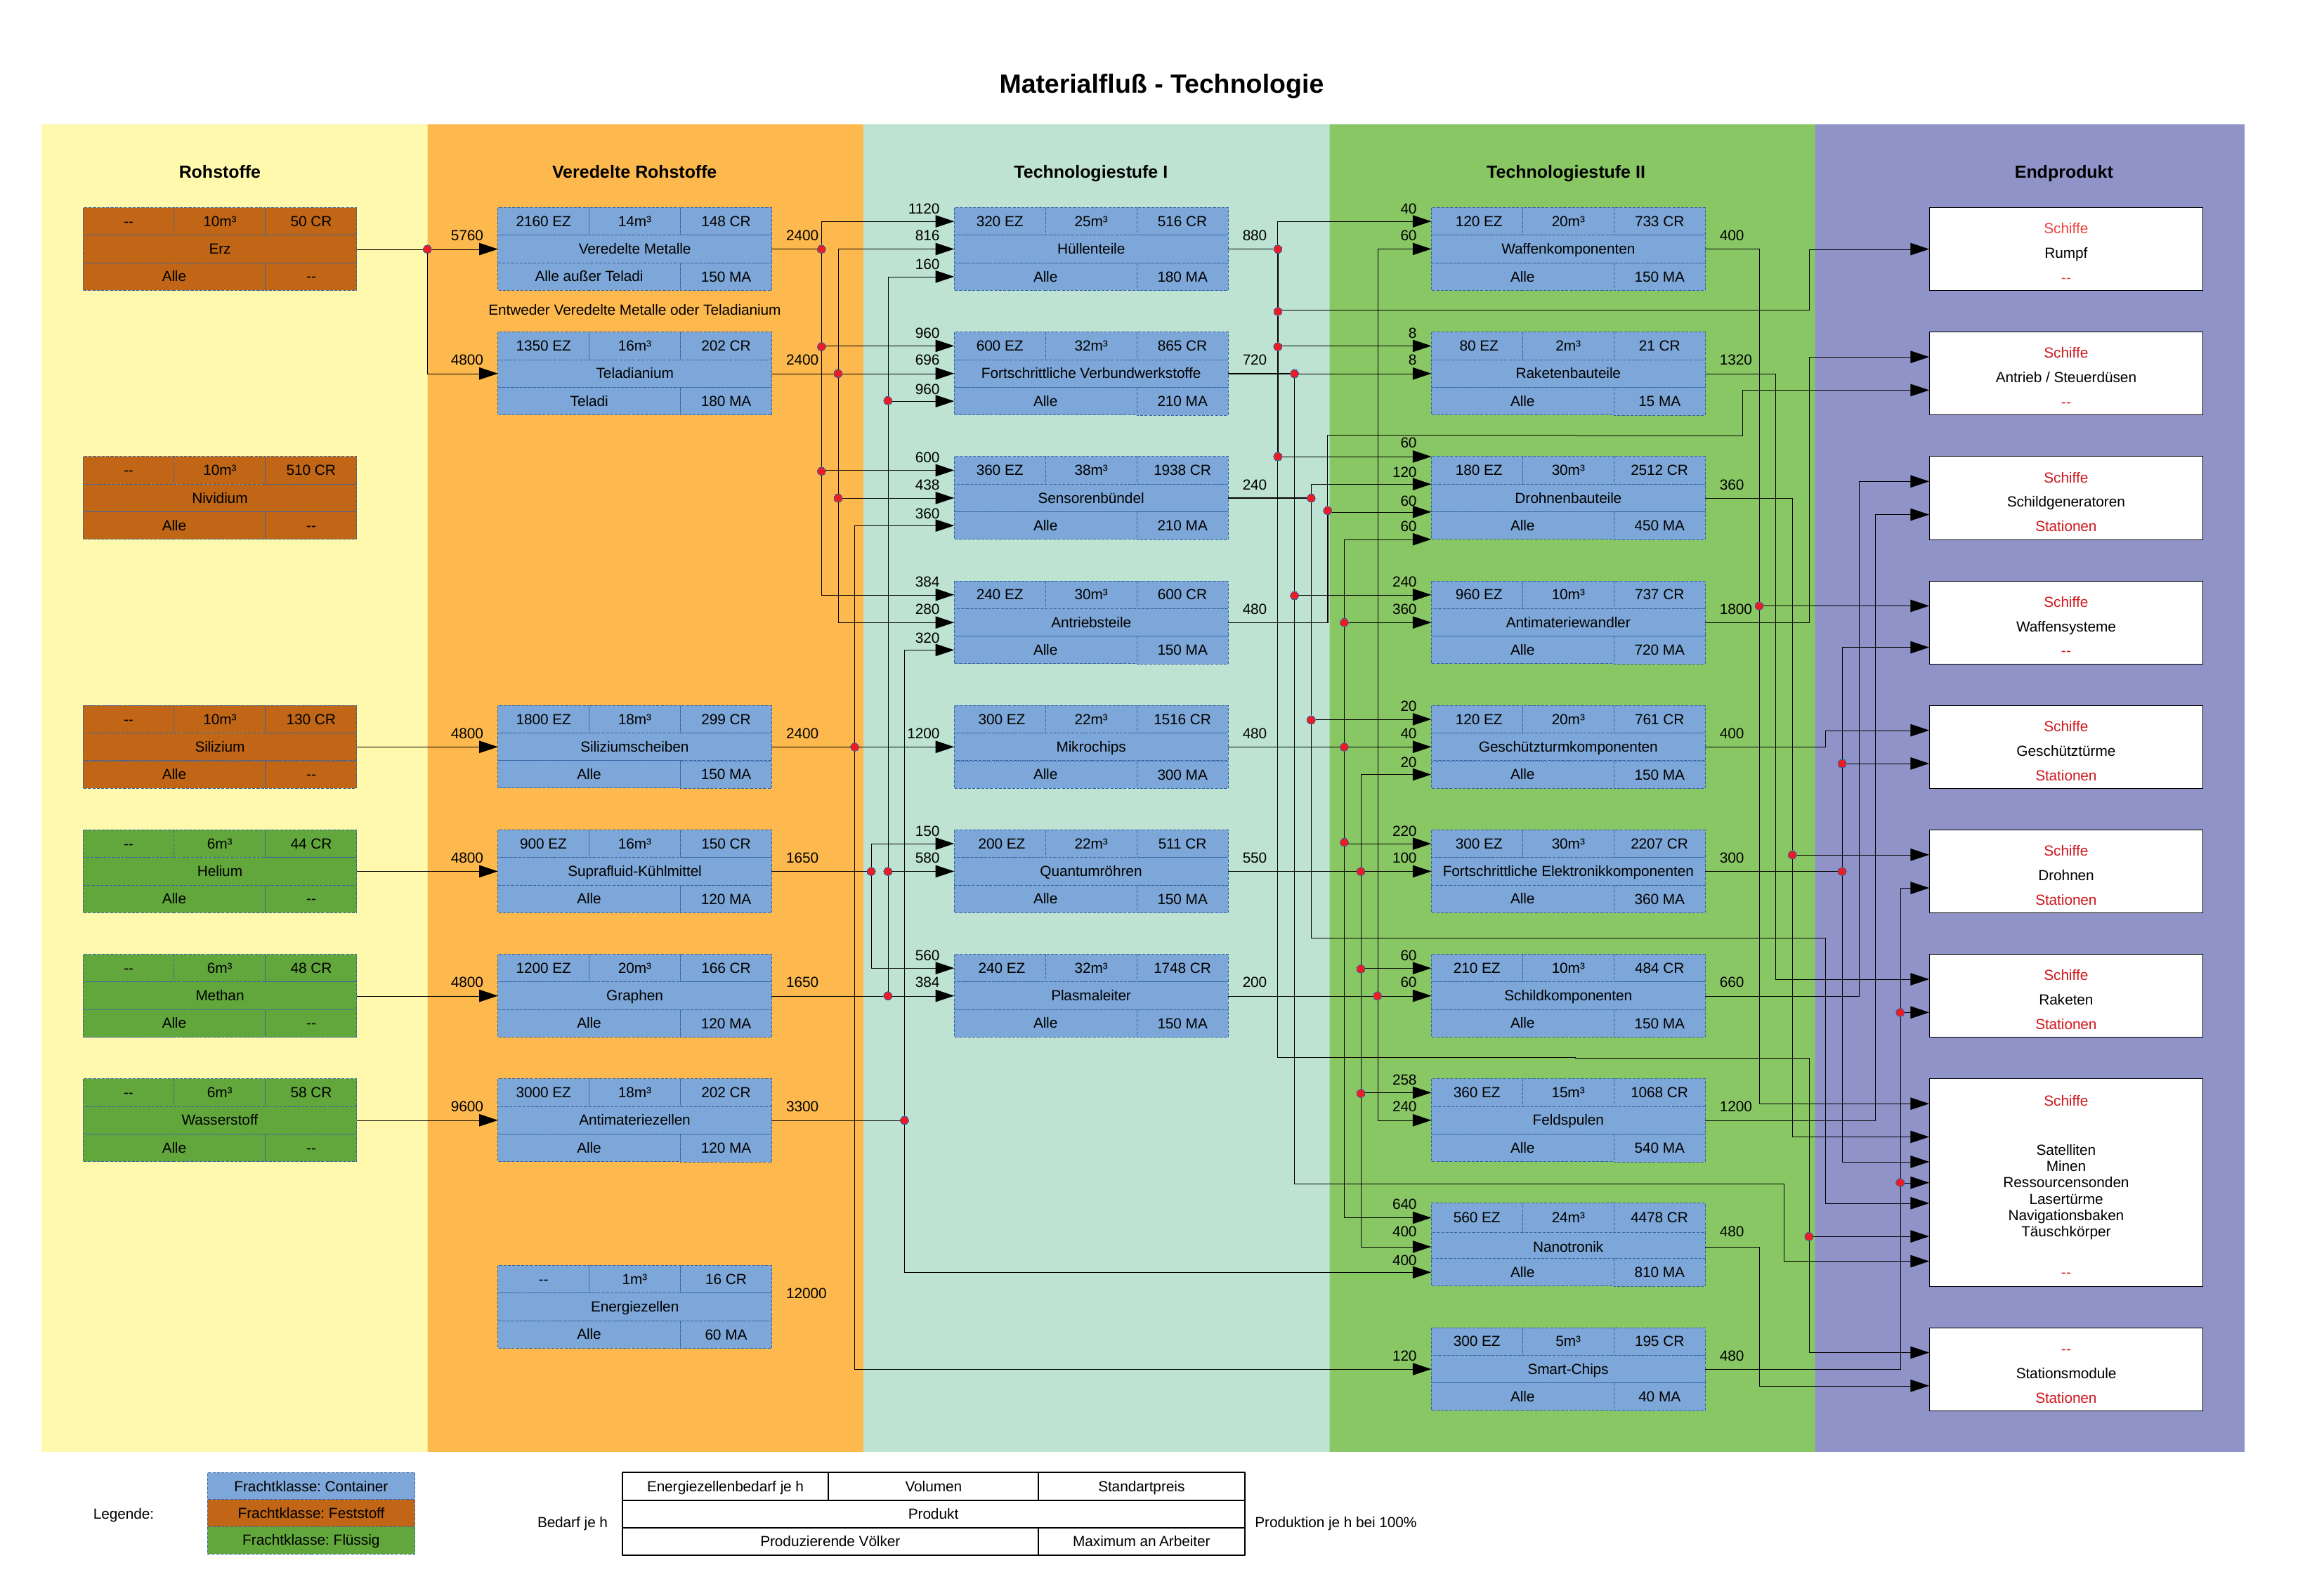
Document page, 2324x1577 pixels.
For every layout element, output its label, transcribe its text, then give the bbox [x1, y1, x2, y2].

text_box Entweder Veredelte Metalle oder Teladianium [478, 296, 792, 324]
text_box Schiffe Rumpf -- [1929, 207, 2203, 291]
text_box 696 [905, 346, 951, 374]
text_box Veredelte Metalle [497, 235, 772, 263]
text_box Alle [83, 263, 265, 291]
text_box Alle [497, 760, 681, 788]
text_box 1800 [1709, 596, 1759, 622]
text_box 22m³ [1045, 830, 1137, 857]
text_box 720 MA [1614, 636, 1706, 665]
text_box 150 CR [680, 830, 772, 857]
text_box 15 MA [1614, 387, 1706, 416]
text_box 60 [1390, 512, 1428, 540]
text_box 30m³ [1522, 456, 1614, 484]
text_box 400 [1709, 720, 1755, 747]
text_box 600 CR [1137, 581, 1229, 608]
text_box 50 CR [265, 207, 357, 235]
text_box 10m³ [174, 207, 265, 235]
text_box 40 MA [1614, 1382, 1706, 1411]
text_box 2512 CR [1614, 456, 1706, 484]
text_box Alle [954, 636, 1137, 664]
text_box 4478 CR [1614, 1203, 1706, 1232]
text_box 360 [1709, 471, 1755, 498]
text_box Alle [1431, 387, 1614, 415]
text_box 12000 [776, 1280, 837, 1307]
text_box 200 [1232, 969, 1277, 996]
text_box Schiffe Raketen Stationen [1929, 954, 2203, 1038]
text_box 210 EZ [1431, 954, 1522, 981]
text_box Alle [83, 885, 265, 913]
text_box 48 CR [265, 954, 357, 981]
text_box -- [83, 705, 174, 733]
text_box 16m³ [589, 332, 680, 360]
text_box Alle [1431, 263, 1614, 291]
text_box 10m³ [1522, 954, 1614, 981]
text_box [41, 124, 2245, 1452]
text_box 120 EZ [1431, 207, 1522, 235]
text_box 384 [905, 568, 951, 596]
text_box Legende: [83, 1500, 165, 1528]
text_box 16m³ [589, 830, 680, 857]
text_box 195 CR [1614, 1328, 1706, 1355]
text_box Antimateriezellen [497, 1106, 772, 1134]
text_box -- [83, 1078, 174, 1106]
text_box 30m³ [1522, 830, 1614, 857]
text_box 810 MA [1614, 1258, 1706, 1287]
text_box 240 EZ [954, 954, 1045, 981]
text_box Schiffe Antrieb / Steuerdüsen -- [1929, 332, 2203, 415]
text_box Veredelte Rohstoffe [542, 156, 728, 187]
text_box 1320 [1709, 346, 1759, 374]
text_box Energiezellen [497, 1293, 772, 1321]
text_box 1m³ [589, 1265, 680, 1293]
text_box 600 EZ [954, 332, 1045, 360]
text_box 8 [1398, 320, 1428, 346]
text_box 4800 [440, 346, 494, 374]
text_box 400 [1382, 1247, 1428, 1274]
text_box Quantumröhren [954, 857, 1229, 885]
text_box Schiffe Waffensysteme -- [1929, 581, 2203, 665]
text_box 32m³ [1045, 332, 1137, 360]
text_box 1748 CR [1137, 954, 1229, 981]
text_box Volumen [828, 1472, 1038, 1500]
text_box 480 [1232, 720, 1277, 747]
text_box Alle [1431, 636, 1614, 664]
text_box 400 [1709, 222, 1755, 249]
text_box 640 [1382, 1191, 1428, 1217]
text_box Raketenbauteile [1431, 360, 1706, 387]
text_box 8 [1398, 346, 1428, 374]
text_box Alle außer Teladi [497, 263, 680, 291]
text_box 120 MA [680, 1134, 772, 1163]
text_box 20 [1390, 749, 1428, 776]
text_box Antimateriewandler [1431, 608, 1706, 636]
text_box 32m³ [1045, 954, 1137, 981]
text_box 10m³ [1522, 581, 1614, 608]
text_box Drohnenbauteile [1431, 484, 1706, 511]
text_box -- [265, 1009, 357, 1038]
text_box 21 CR [1614, 332, 1706, 360]
text_box Mikrochips [954, 733, 1229, 761]
text_box 580 [905, 845, 951, 872]
text_box 600 [905, 444, 951, 471]
text_box Antriebsteile [954, 608, 1229, 636]
text_box 25m³ [1045, 207, 1137, 235]
text_box Alle [954, 761, 1137, 789]
text_box 20m³ [589, 954, 680, 981]
text_box 120 [1382, 1342, 1428, 1370]
text_box Materialfluß - Technologie [988, 63, 1335, 104]
text_box 60 [1390, 488, 1428, 512]
text_box Waffenkomponenten [1431, 235, 1706, 263]
text_box 120 MA [680, 885, 772, 913]
text_box 150 MA [680, 263, 772, 291]
text_box 40 [1390, 720, 1428, 747]
text_box 1200 [905, 720, 951, 747]
text_box Frachtklasse: Container [207, 1472, 415, 1499]
text_box Frachtklasse: Flüssig [207, 1526, 415, 1555]
text_box Schildkomponenten [1431, 981, 1706, 1009]
text_box Fortschrittliche Verbundwerkstoffe [954, 360, 1229, 387]
text_box Alle [954, 885, 1137, 913]
text_box Alle [1431, 1134, 1614, 1162]
text_box 180 MA [680, 387, 772, 415]
text_box Alle [954, 263, 1137, 291]
text_box Plasmaleiter [954, 981, 1229, 1009]
text_box 6m³ [174, 830, 265, 857]
text_box 1650 [776, 844, 829, 871]
text_box 360 [1382, 596, 1428, 623]
text_box 60 [1390, 436, 1428, 457]
text_box 20m³ [1522, 705, 1614, 733]
text_box Alle [954, 511, 1137, 539]
text_box 484 CR [1614, 954, 1706, 981]
text_box 480 [1709, 1217, 1755, 1245]
text_box Alle [1431, 1258, 1614, 1286]
text_box 1516 CR [1137, 705, 1229, 733]
text_box -- [265, 511, 357, 539]
text_box 299 CR [680, 705, 772, 733]
text_box Alle [497, 1134, 680, 1162]
text_box 480 [1232, 596, 1277, 622]
text_box Wasserstoff [83, 1106, 357, 1134]
text_box 202 CR [680, 1078, 772, 1106]
text_box -- [265, 263, 357, 291]
text_box 2160 EZ [497, 207, 589, 235]
text_box Alle [497, 885, 680, 913]
text_box 16 CR [680, 1265, 772, 1293]
text_box 761 CR [1614, 705, 1706, 733]
text_box 300 EZ [954, 705, 1045, 733]
text_box Helium [83, 857, 357, 885]
text_box Sensorenbündel [954, 484, 1229, 511]
text_box 58 CR [265, 1078, 357, 1106]
text_box 516 CR [1137, 207, 1229, 235]
text_box 60 [1390, 969, 1428, 996]
text_box Alle [1431, 511, 1614, 539]
text_box 240 EZ [954, 581, 1045, 608]
text_box 20m³ [1522, 207, 1614, 235]
text_box 438 [905, 471, 951, 498]
text_box Hüllenteile [954, 235, 1229, 263]
text_box Schiffe Schildgeneratoren Stationen [1929, 456, 2203, 540]
text_box Silizium [83, 733, 357, 761]
text_box 240 [1382, 1093, 1428, 1120]
text_box 22m³ [1045, 705, 1137, 733]
text_box 720 [1232, 346, 1277, 373]
text_box Feldspulen [1431, 1106, 1706, 1134]
text_box 120 MA [680, 1009, 772, 1038]
text_box 4800 [440, 720, 494, 747]
text_box 100 [1382, 844, 1428, 872]
text_box Alle [83, 761, 265, 789]
text_box 320 EZ [954, 207, 1045, 235]
text_box 1938 CR [1137, 456, 1229, 484]
text_box -- [265, 885, 357, 913]
text_box Frachtklasse: Feststoff [207, 1499, 415, 1526]
text_box 18m³ [589, 705, 680, 733]
text_box Schiffe Drohnen Stationen [1929, 830, 2203, 913]
text_box Alle [1431, 1382, 1614, 1411]
text_box Erz [83, 235, 357, 263]
text_box 6m³ [174, 1078, 265, 1106]
text_box 150 MA [680, 761, 772, 789]
text_box 10m³ [174, 705, 265, 733]
text_box 880 [1232, 222, 1277, 249]
text_box Suprafluid-Kühlmittel [497, 857, 772, 885]
text_box -- [265, 1134, 357, 1162]
text_box 166 CR [680, 954, 772, 981]
text_box 150 MA [1614, 1009, 1706, 1038]
text_box Siliziumscheiben [497, 733, 772, 761]
text_box 320 [905, 624, 951, 652]
text_box 360 EZ [954, 456, 1045, 484]
text_box 130 CR [265, 705, 357, 733]
text_box 2m³ [1522, 332, 1614, 360]
text_box 120 EZ [1431, 705, 1522, 733]
text_box 1650 [776, 969, 829, 996]
text_box -- [83, 830, 174, 857]
text_box 148 CR [680, 207, 772, 235]
text_box 450 MA [1614, 511, 1706, 540]
text_box Technologiestufe II [1476, 156, 1657, 187]
text_box Produzierende Völker [622, 1528, 1038, 1556]
text_box Fortschrittliche Elektronikkomponenten [1431, 857, 1706, 885]
text_box -- Stationsmodule Stationen [1929, 1328, 2203, 1411]
text_box 1200 [896, 720, 904, 747]
text_box 150 MA [1614, 761, 1706, 789]
text_box 2400 [776, 720, 829, 747]
text_box 60 MA [680, 1321, 772, 1349]
text_box 737 CR [1614, 581, 1706, 608]
text_box 865 CR [1137, 332, 1229, 360]
text_box 300 [1709, 844, 1755, 871]
text_box 38m³ [1045, 456, 1137, 484]
text_box 20 [1390, 693, 1428, 720]
text_box 2400 [776, 222, 829, 249]
text_box 15m³ [1522, 1078, 1614, 1106]
text_box 150 [905, 817, 951, 845]
text_box 180 EZ [1431, 456, 1522, 484]
text_box Produkt [622, 1500, 1245, 1528]
text_box Graphen [497, 981, 772, 1009]
text_box 550 [1232, 844, 1277, 871]
text_box 60 [1390, 942, 1428, 969]
text_box 480 [1709, 1342, 1755, 1369]
text_box Alle [83, 1009, 265, 1038]
text_box 3000 EZ [497, 1078, 589, 1106]
text_box Alle [954, 387, 1137, 415]
text_box 560 [905, 942, 951, 969]
text_box Produktion je h bei 100% [1244, 1509, 1428, 1536]
text_box 1120 [898, 195, 951, 223]
text_box 200 EZ [954, 830, 1045, 857]
text_box 2207 CR [1614, 830, 1706, 857]
text_box 1320 [1760, 346, 1763, 374]
text_box 400 [1382, 1217, 1428, 1245]
text_box 816 [905, 222, 951, 249]
text_box Bedarf je h [527, 1509, 618, 1536]
text_box 6m³ [174, 954, 265, 981]
text_box Alle [1431, 885, 1614, 913]
text_box 202 CR [680, 332, 772, 360]
text_box 60 [1390, 429, 1428, 435]
text_box 18m³ [589, 1078, 680, 1106]
text_box 560 EZ [1431, 1203, 1522, 1232]
text_box 160 [905, 251, 951, 278]
text_box 510 CR [265, 456, 357, 484]
text_box 14m³ [589, 207, 680, 235]
text_box -- [265, 761, 357, 789]
text_box 660 [1709, 969, 1755, 996]
text_box Smart-Chips [1431, 1355, 1706, 1382]
text_box 511 CR [1137, 830, 1229, 857]
text_box Alle [83, 511, 265, 539]
text_box Geschützturmkomponenten [1431, 733, 1706, 761]
text_box 280 [905, 596, 951, 623]
text_box Energiezellenbedarf je h [622, 1472, 828, 1500]
text_box 2400 [776, 346, 821, 374]
text_box Nividium [83, 484, 357, 511]
text_box 258 [1382, 1066, 1428, 1093]
text_box 9600 [440, 1093, 494, 1120]
text_box Schiffe Satelliten Minen Ressourcensonden Lasertürme Navigationsbaken Täuschkörper -- [1929, 1078, 2203, 1287]
text_box 360 EZ [1431, 1078, 1522, 1106]
text_box 150 MA [1137, 1009, 1229, 1038]
text_box 3300 [776, 1093, 829, 1120]
text_box 150 MA [1137, 885, 1229, 913]
text_box -- [83, 207, 174, 235]
text_box Alle [497, 1321, 680, 1349]
text_box 4800 [440, 969, 494, 996]
text_box 1350 EZ [497, 332, 589, 360]
text_box 960 [905, 320, 951, 346]
text_box 1200 [1709, 1093, 1763, 1120]
text_box Teladi [497, 387, 680, 415]
text_box Alle [954, 1009, 1137, 1038]
text_box 1200 EZ [497, 954, 589, 981]
text_box 240 [1232, 471, 1277, 497]
text_box 30m³ [1045, 581, 1137, 608]
text_box 60 [1390, 222, 1428, 249]
text_box Alle [1431, 1009, 1614, 1038]
text_box Endprodukt [2004, 156, 2124, 187]
text_box Rohstoffe [168, 156, 272, 187]
text_box 2400 [822, 346, 829, 374]
text_box Nanotronik [1431, 1232, 1706, 1258]
text_box 1800 EZ [497, 705, 589, 733]
text_box Teladianium [497, 360, 772, 387]
text_box -- [83, 954, 174, 981]
text_box Alle [497, 1009, 680, 1038]
text_box 960 [905, 376, 951, 403]
text_box 540 MA [1614, 1134, 1706, 1163]
text_box 900 EZ [497, 830, 589, 857]
text_box 180 MA [1137, 263, 1229, 291]
text_box 120 [1382, 459, 1428, 486]
text_box 10m³ [174, 456, 265, 484]
text_box -- [83, 456, 174, 484]
text_box Schiffe Geschütztürme Stationen [1929, 705, 2203, 789]
text_box 150 MA [1614, 263, 1706, 291]
text_box 360 [905, 500, 951, 528]
text_box 210 MA [1137, 511, 1229, 540]
text_box 240 [1382, 568, 1428, 596]
text_box 300 MA [1137, 761, 1229, 789]
text_box 733 CR [1614, 207, 1706, 235]
text_box 960 EZ [1431, 581, 1522, 608]
text_box 360 MA [1614, 885, 1706, 913]
text_box 44 CR [265, 830, 357, 857]
text_box Alle [1431, 761, 1614, 789]
text_box 4800 [440, 844, 494, 872]
text_box 80 EZ [1431, 332, 1522, 360]
text_box 220 [1382, 817, 1428, 844]
text_box 1068 CR [1614, 1078, 1706, 1106]
text_box Methan [83, 981, 357, 1009]
text_box -- [497, 1265, 589, 1293]
text_box Maximum an Arbeiter [1038, 1527, 1245, 1556]
text_box 210 MA [1137, 387, 1229, 416]
text_box 300 EZ [1431, 1328, 1522, 1355]
text_box Alle [83, 1134, 265, 1162]
text_box Technologiestufe I [1003, 156, 1179, 187]
text_box 5m³ [1522, 1328, 1614, 1355]
text_box 40 [1390, 195, 1428, 222]
text_box Standartpreis [1038, 1472, 1245, 1500]
text_box 384 [905, 969, 951, 996]
text_box 300 EZ [1431, 830, 1522, 857]
text_box 150 MA [1137, 636, 1229, 665]
text_box 24m³ [1522, 1203, 1614, 1232]
text_box 5760 [440, 222, 494, 249]
